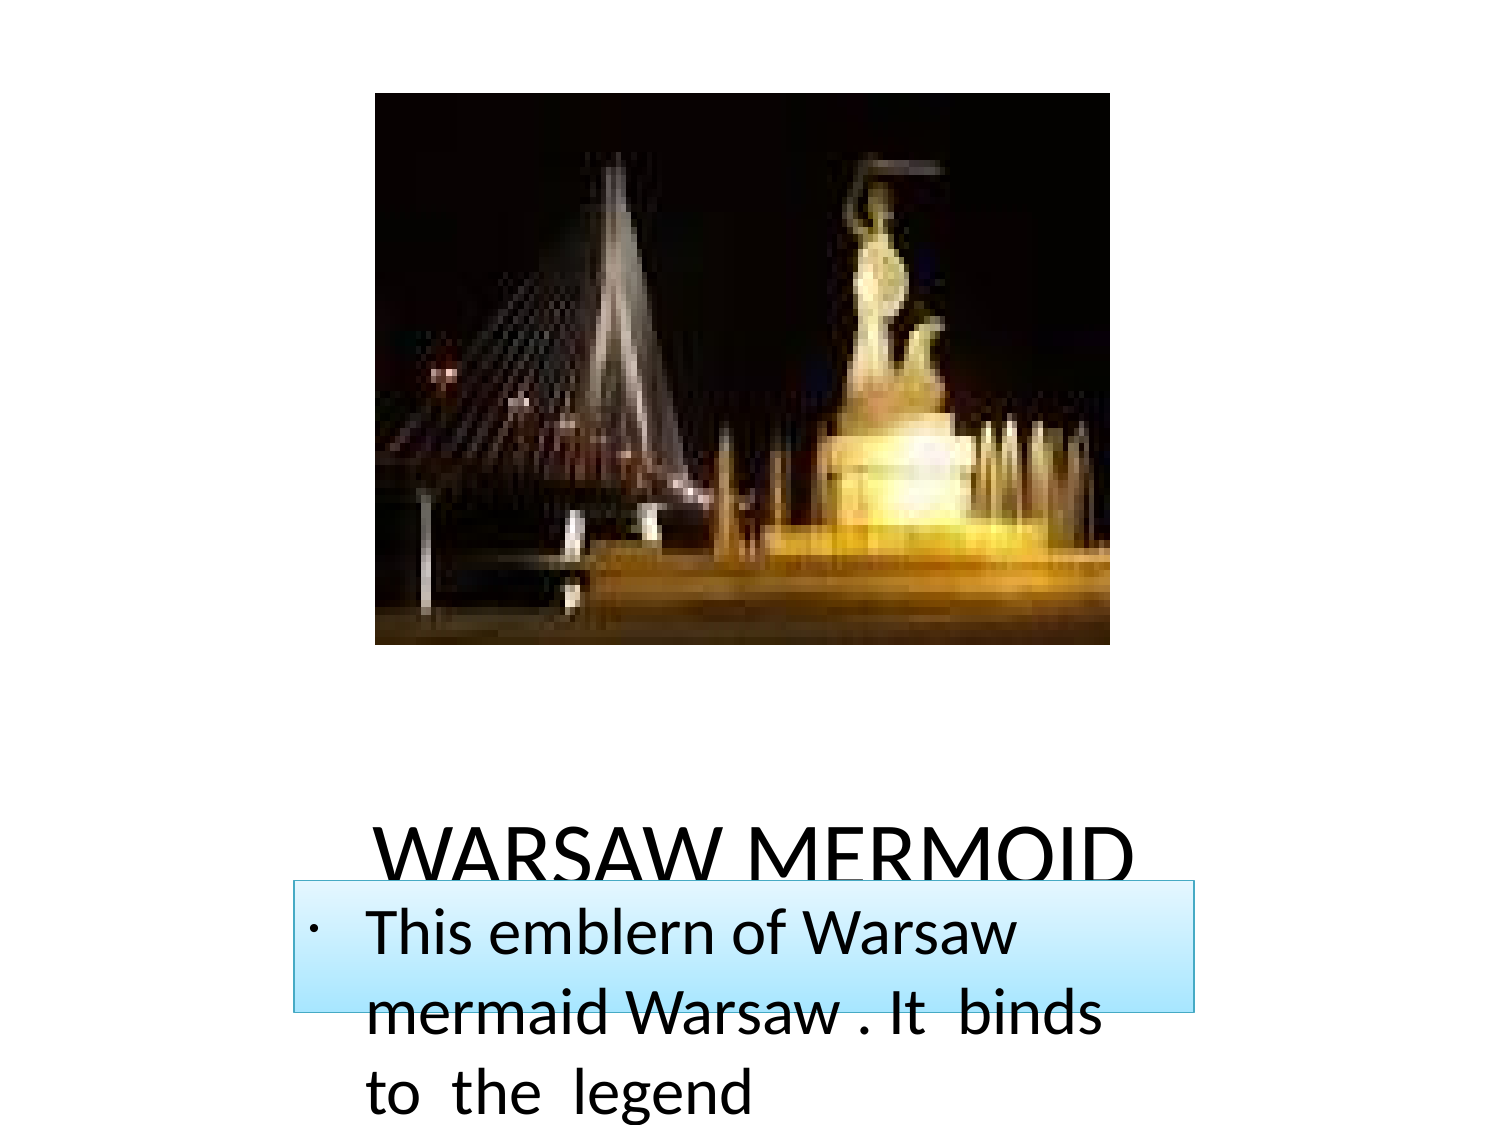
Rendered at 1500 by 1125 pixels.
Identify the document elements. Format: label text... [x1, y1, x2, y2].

list This emblern of Warsaw mermaid Warsaw . It binds to the legend [294, 880, 1194, 1013]
title WARSAW MERMOID [294, 787, 1194, 880]
picture [375, 93, 1110, 645]
